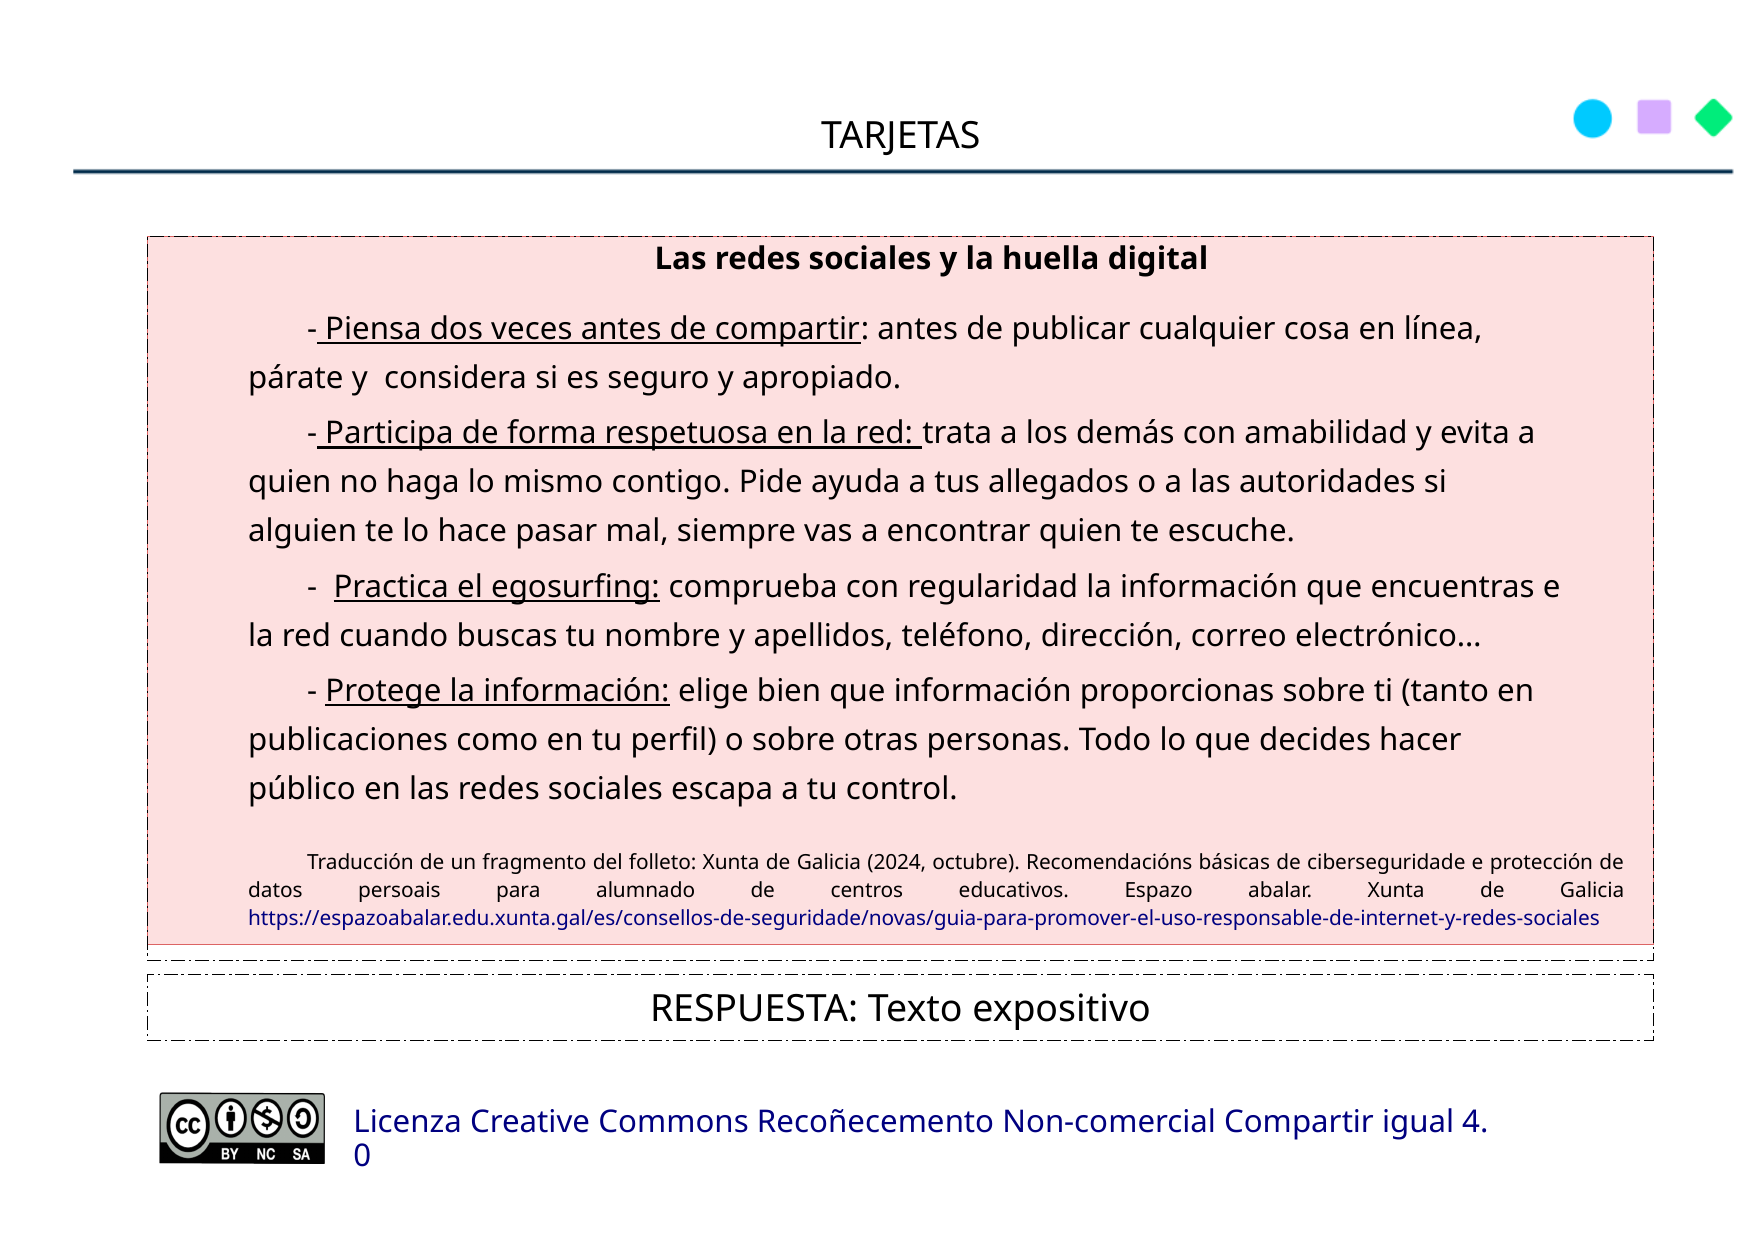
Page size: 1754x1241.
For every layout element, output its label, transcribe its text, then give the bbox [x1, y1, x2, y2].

text_box RESPUESTA: Texto expositivo [147, 974, 1654, 1040]
text_box Las redes sociales y la huella digital - Piensa dos veces antes de compartir: antes de publicar cualquier cosa en línea, párate y considera si es seguro y apropiado. - Participa de forma respetuosa en la red: trata a los demás con amabilidad y evita a quien no haga lo mismo contigo. Pide ayuda a tus allegados o a las autoridades si alguien te lo hace pasar mal, siempre vas a encontrar quien te escuche. - Practica el egosurfing: comprueba con regularidad la información que encuentras e la red cuando buscas tu nombre y apellidos, teléfono, dirección, correo electrónico… - Protege la información: elige bien que información proporcionas sobre ti (tanto en publicaciones como en tu perfil) o sobre otras personas. Todo lo que decides hacer público en las redes sociales escapa a tu control. Traducción de un fragmento del folleto: Xunta de Galicia (2024, octubre). Recomendacións básicas de ciberseguridade e protección de datos persoais para alumnado de centros educativos. Espazo abalar. Xunta de Galicia https://espazoabalar.edu.xunta.gal/es/consellos-de-seguridade/novas/guia-para-promover-el-uso-responsable-de-internet-y-redes-sociales [147, 236, 1654, 945]
picture [159, 1092, 325, 1164]
text_box Licenza Creative Commons Recoñecemento Non-comercial Compartir igual 4.0 [338, 1072, 1506, 1170]
picture [59, 70, 1743, 197]
